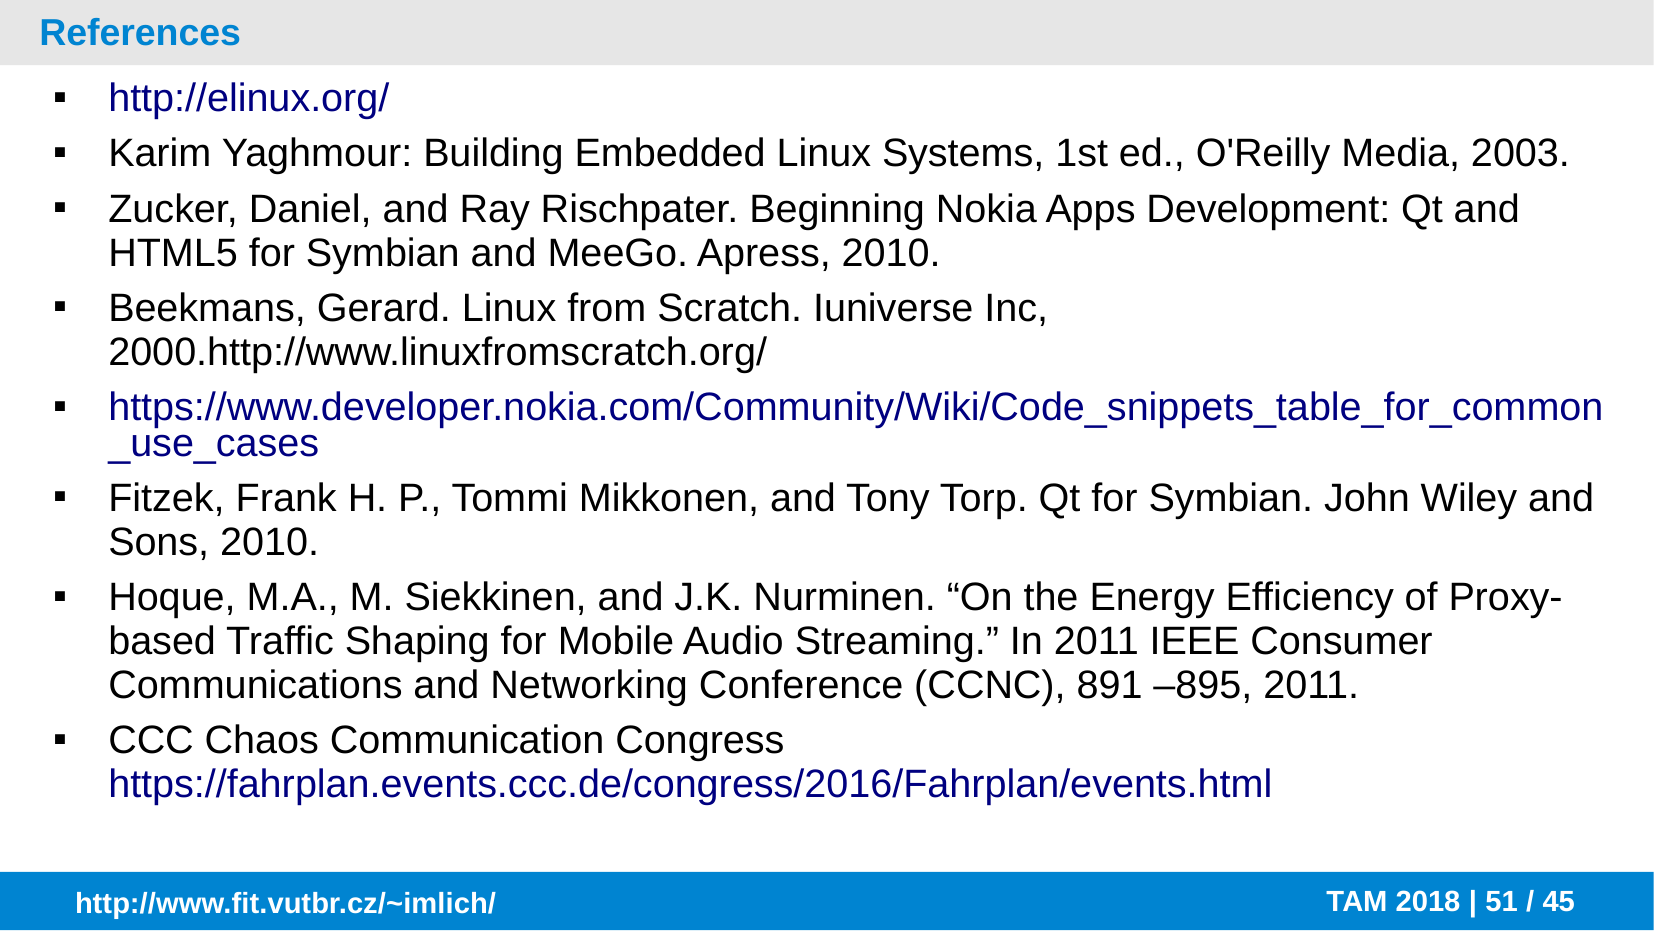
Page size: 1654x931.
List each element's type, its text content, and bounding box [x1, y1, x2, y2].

list http://elinux.org/ Karim Yaghmour: Building Embedded Linux Systems, 1st ed., O'Reilly Media, 2003. Zucker, Daniel, and Ray Rischpater. Beginning Nokia Apps Development: Qt and HTML5 for Symbian and MeeGo. Apress, 2010. Beekmans, Gerard. Linux from Scratch. Iuniverse Inc, 2000.http://www.linuxfromscratch.org/ https://www.developer.nokia.com/Community/Wiki/Code_snippets_table_for_common_use_cases Fitzek, Frank H. P., Tommi Mikkonen, and Tony Torp. Qt for Symbian. John Wiley and Sons, 2010. Hoque, M.A., M. Siekkinen, and J.K. Nurminen. “On the Energy Efficiency of Proxy-based Traffic Shaping for Mobile Audio Streaming.” In 2011 IEEE Consumer Communications and Networking Conference (CCNC), 891 –895, 2011. CCC Chaos Communication Congress https://fahrplan.events.ccc.de/congress/2016/Fahrplan/events.html [37, 76, 1613, 866]
title References [39, 4, 1615, 61]
